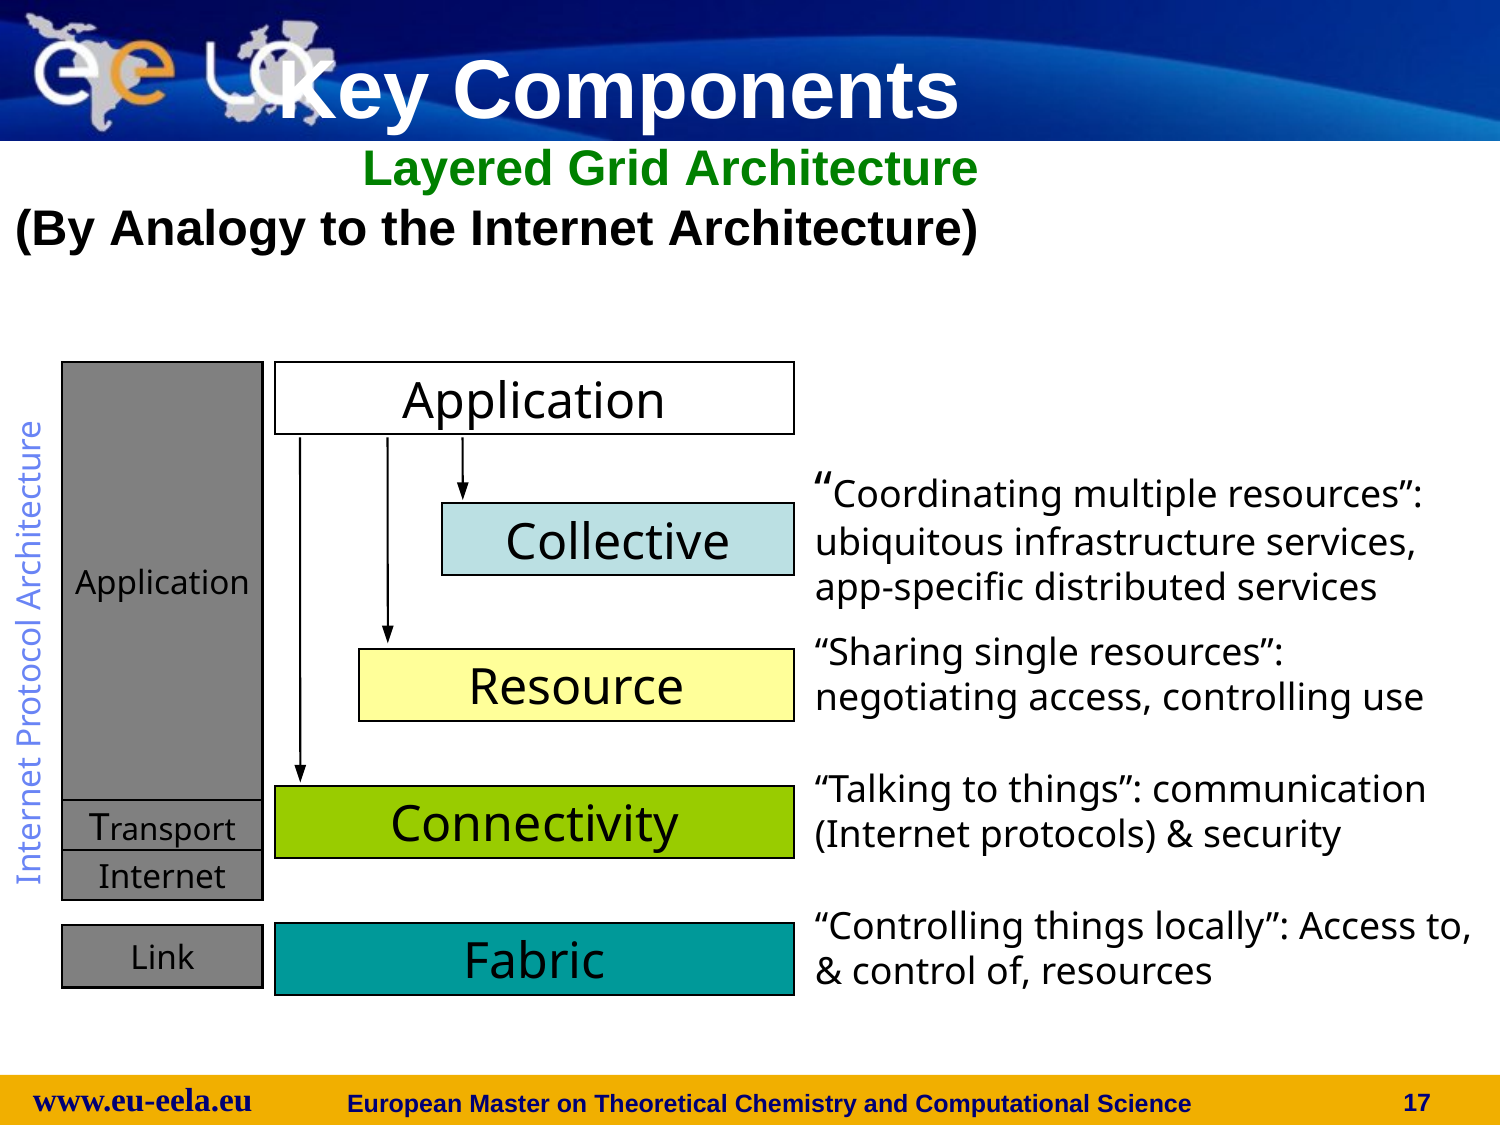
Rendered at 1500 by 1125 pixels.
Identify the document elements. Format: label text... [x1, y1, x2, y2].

text_box Collective [441, 503, 795, 576]
text_box “Coordinating multiple resources”: ubiquitous infrastructure services, app-specific distributed services [799, 449, 1488, 616]
text_box Application [274, 362, 795, 435]
text_box “Sharing single resources”: negotiating access, controlling use [799, 619, 1500, 726]
text_box Resource [358, 648, 795, 721]
text_box Link [62, 924, 263, 988]
title Key Components Layered Grid Architecture (By Analogy to the Internet Architecture) [0, 22, 1500, 269]
text_box Fabric [274, 922, 795, 995]
text_box [1388, 1078, 1475, 1125]
text_box “Talking to things”: communication (Internet protocols) & security [799, 757, 1500, 863]
text_box Internet Protocol Architecture [0, 362, 70, 901]
text_box Application [70, 362, 263, 801]
text_box Internet [70, 851, 263, 901]
text_box European Master on Theoretical Chemistry and Computational Science [332, 1080, 1388, 1125]
text_box “Controlling things locally”: Access to, & control of, resources [799, 894, 1500, 1001]
text_box Transport [70, 801, 263, 851]
text_box Connectivity [274, 785, 795, 858]
